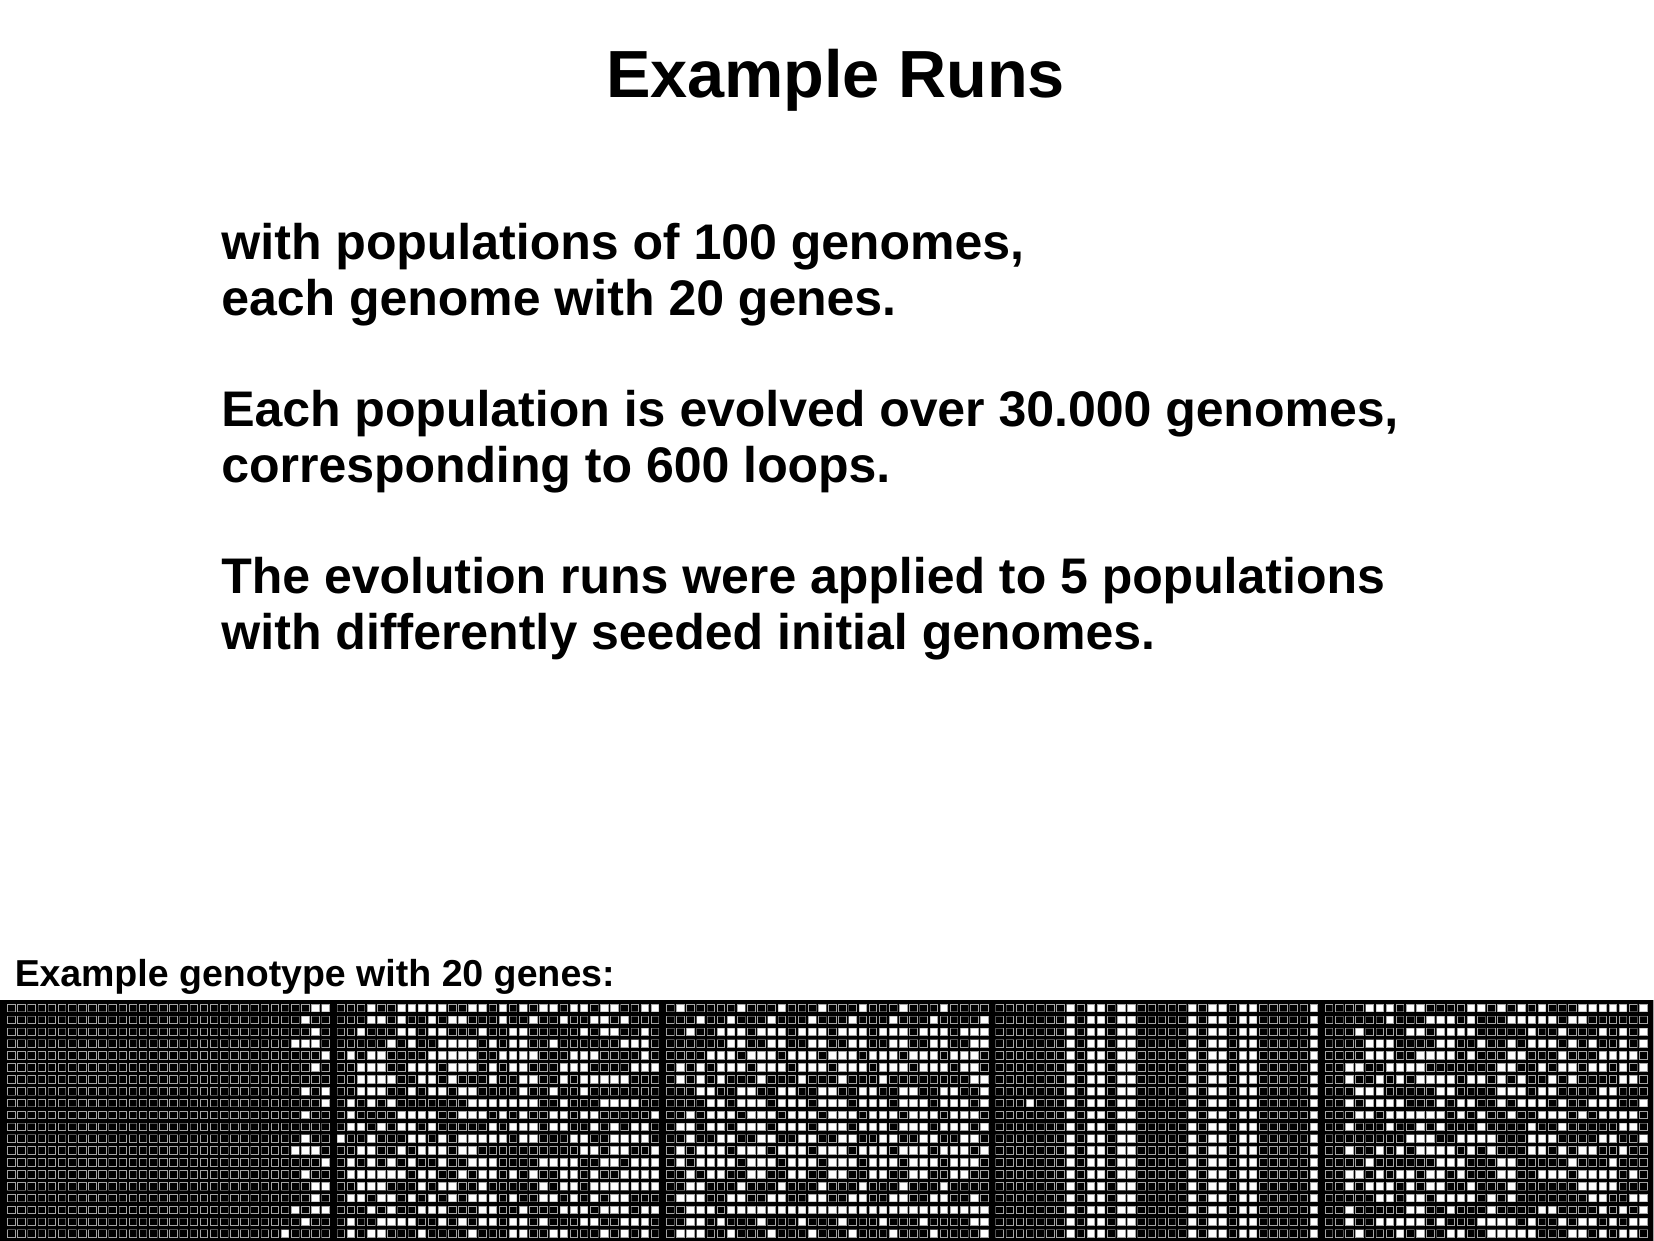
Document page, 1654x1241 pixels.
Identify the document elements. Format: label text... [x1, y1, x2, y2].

picture [0, 1000, 1654, 1241]
text_box Example Runs [82, 29, 1589, 120]
text_box with populations of 100 genomes, each genome with 20 genes. Each population is evolved over 30.000 genomes, corresponding to 600 loops. The evolution runs were applied to 5 populations with differently seeded initial genomes. [206, 206, 1447, 678]
text_box Example genotype with 20 genes: [0, 944, 709, 1004]
